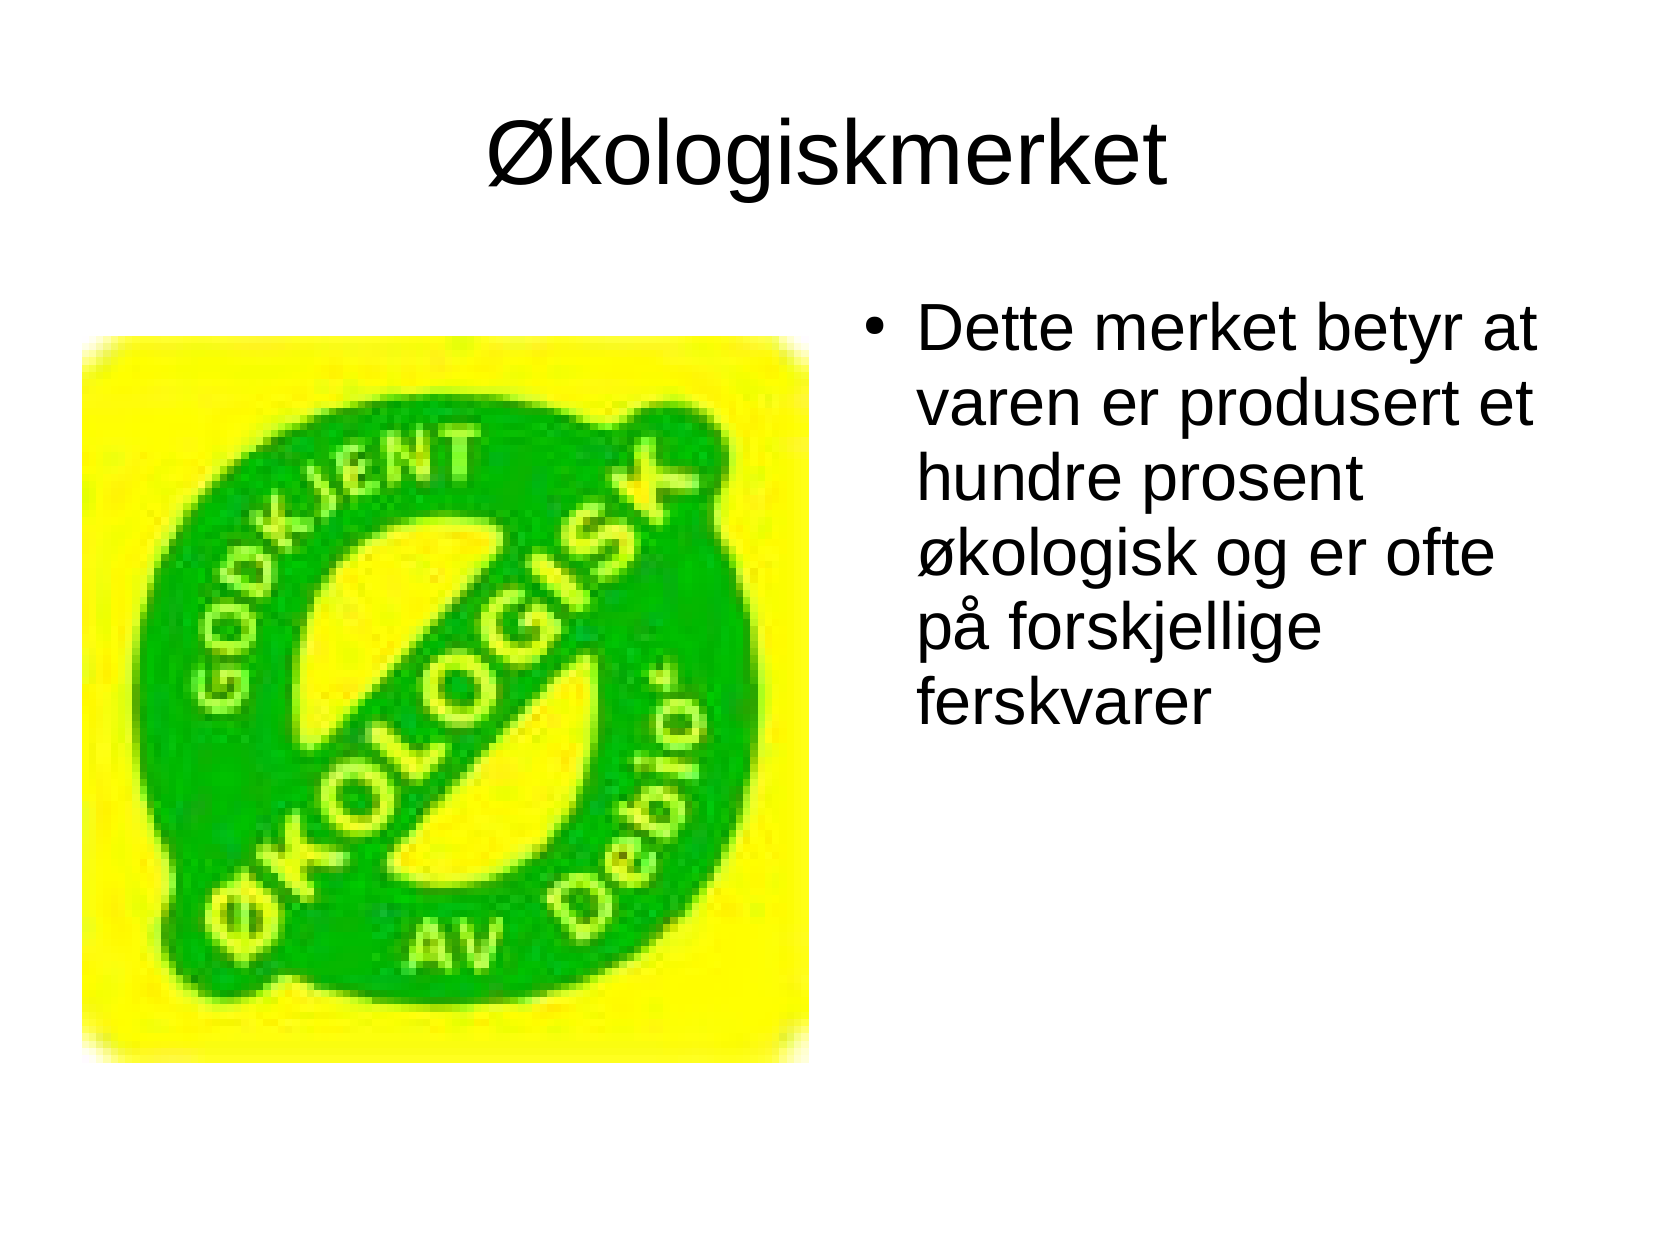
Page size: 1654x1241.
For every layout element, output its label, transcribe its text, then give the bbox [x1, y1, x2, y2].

title Økologiskmerket [82, 56, 1571, 250]
picture [82, 336, 809, 1063]
list Dette merket betyr at varen er produsert et hundre prosent økologisk og er ofte på forskjellige ferskvarer [845, 290, 1572, 1094]
